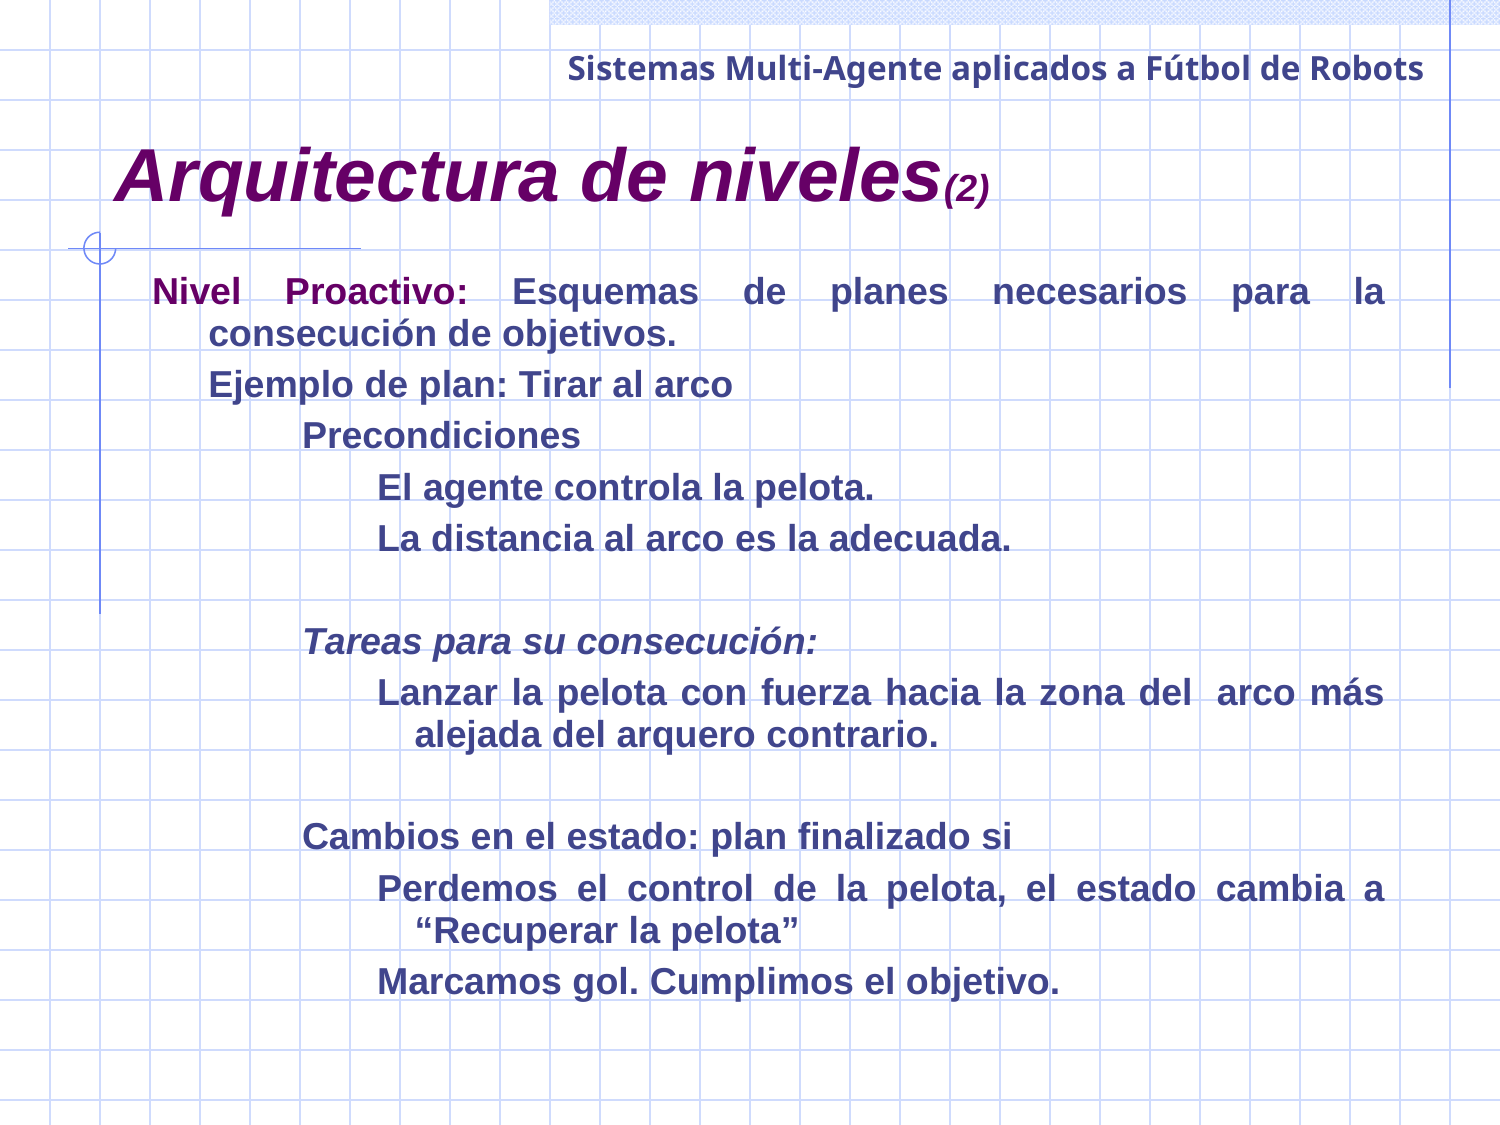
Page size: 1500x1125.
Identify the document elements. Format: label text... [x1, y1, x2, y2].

text_box Nivel Proactivo: Esquemas de planes necesarios para la consecución de objetivos. Ejemplo de plan: Tirar al arco Precondiciones El agente controla la pelota. La distancia al arco es la adecuada. Tareas para su consecución: Lanzar la pelota con fuerza hacia la zona del arco más alejada del arquero contrario. Cambios en el estado: plan finalizado si Perdemos el control de la pelota, el estado cambia a “Recuperar la pelota” Marcamos gol. Cumplimos el objetivo. [137, 262, 1400, 1088]
title Arquitectura de niveles(2) [99, 99, 1500, 225]
picture [549, 0, 1449, 25]
text_box Sistemas Multi-Agente aplicados a Fútbol de Robots [450, 37, 1441, 99]
picture [1451, 0, 1500, 25]
